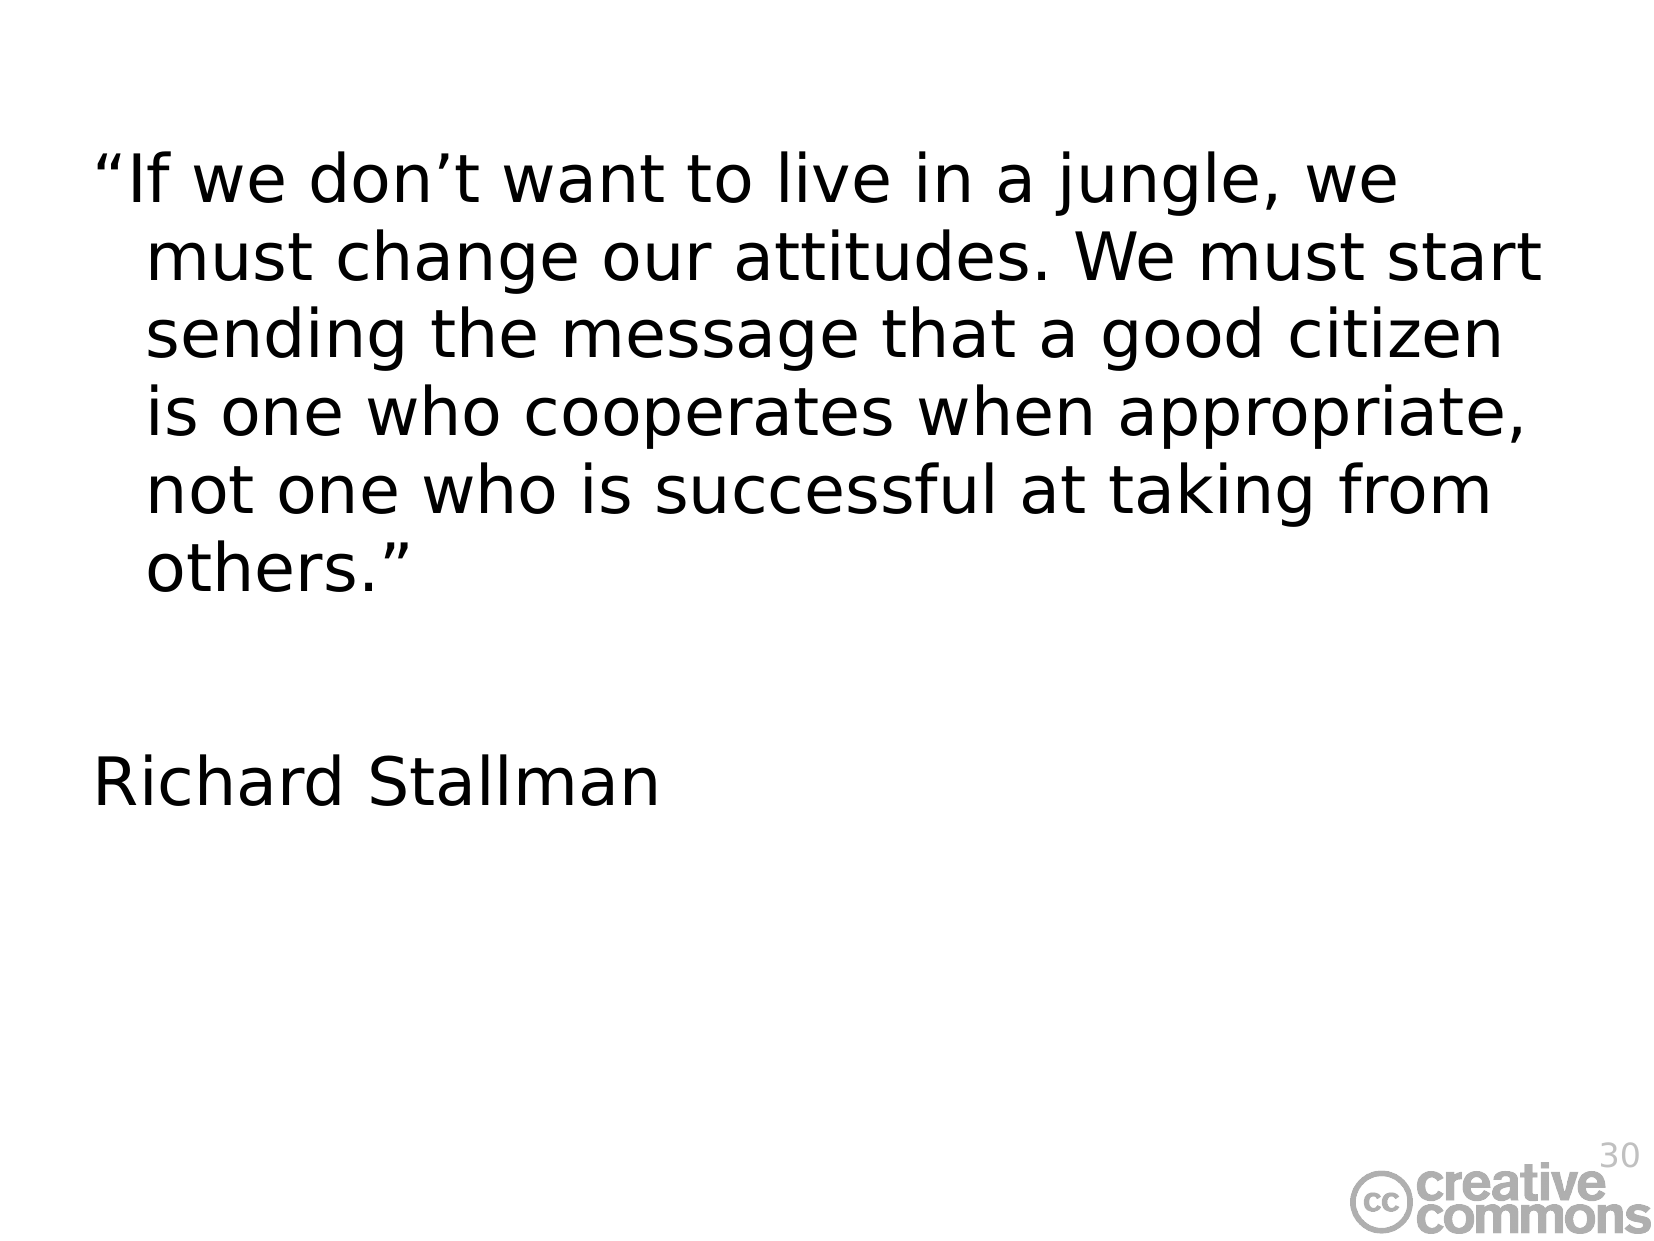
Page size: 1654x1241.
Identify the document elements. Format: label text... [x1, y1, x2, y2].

list “If we don’t want to live in a jungle, we must change our attitudes. We must start sending the message that a good citizen is one who cooperates when appropriate, not one who is successful at taking from others.” Richard Stallman [75, 33, 1564, 929]
picture [1350, 1162, 1651, 1234]
